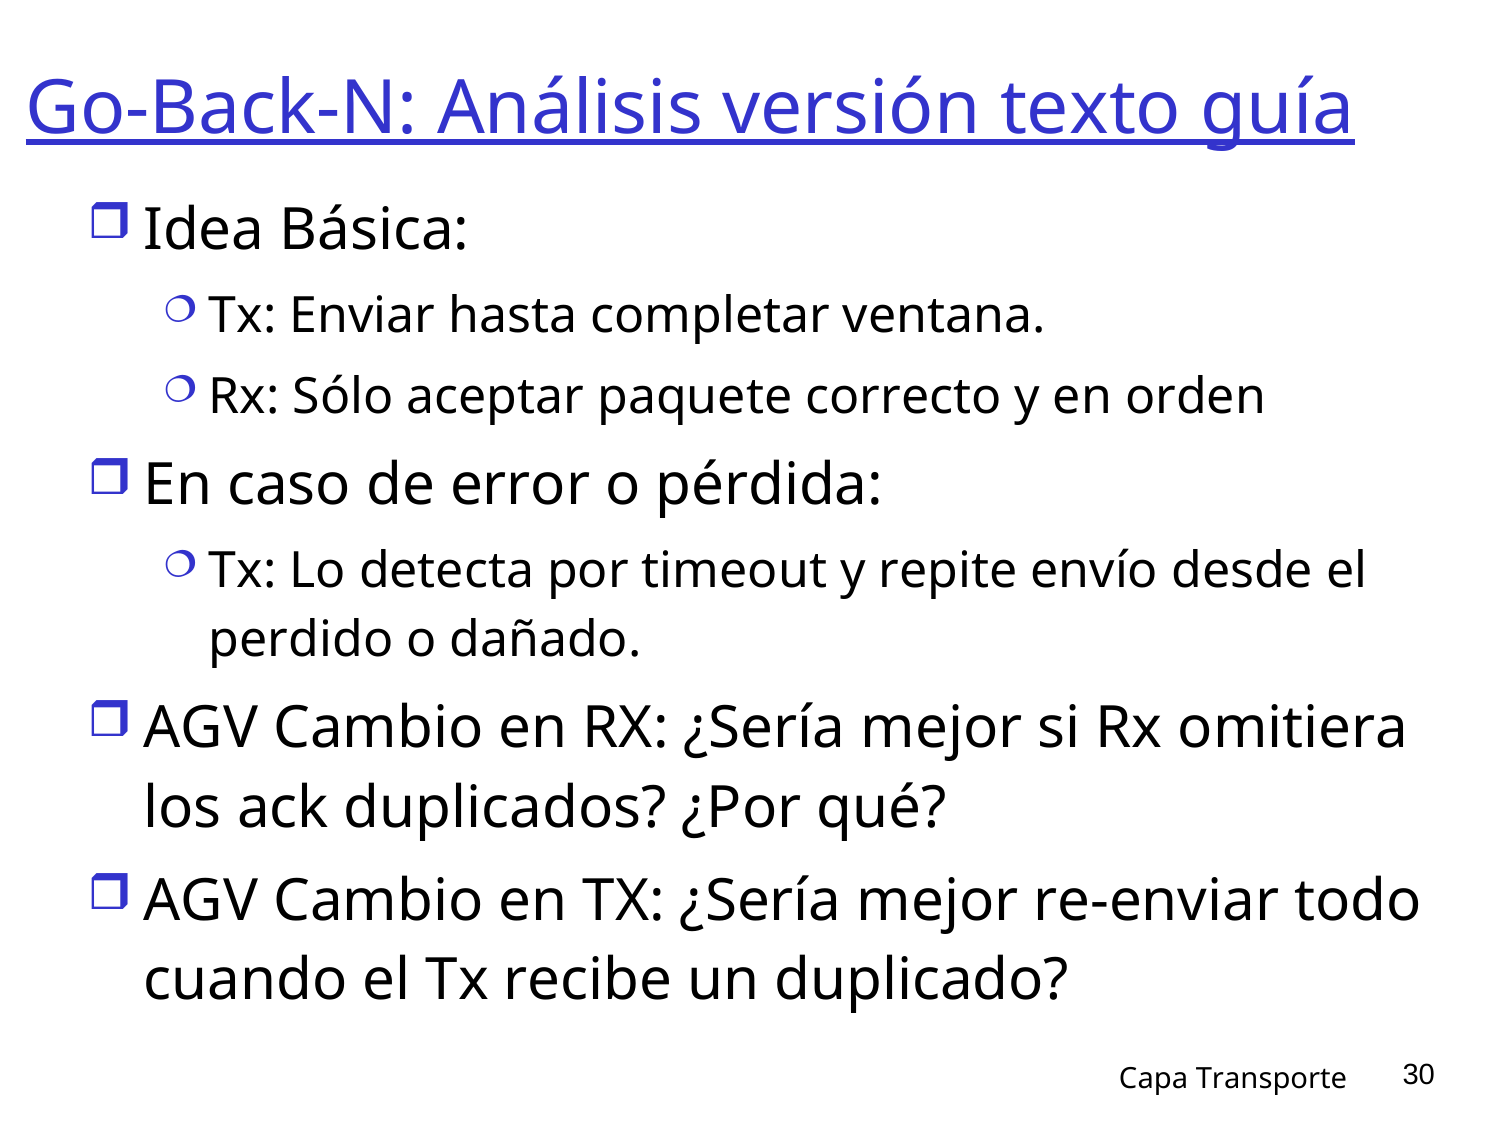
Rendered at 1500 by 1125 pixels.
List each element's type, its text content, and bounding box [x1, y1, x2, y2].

list Idea Básica: Tx: Enviar hasta completar ventana. Rx: Sólo aceptar paquete correcto y en orden En caso de error o pérdida: Tx: Lo detecta por timeout y repite envío desde el perdido o dañado. AGV Cambio en RX: ¿Sería mejor si Rx omitiera los ack duplicados? ¿Por qué? AGV Cambio en TX: ¿Sería mejor re-enviar todo cuando el Tx recibe un duplicado? [87, 187, 1426, 1025]
title Go-Back-N: Análisis versión texto guía [25, 40, 1489, 168]
